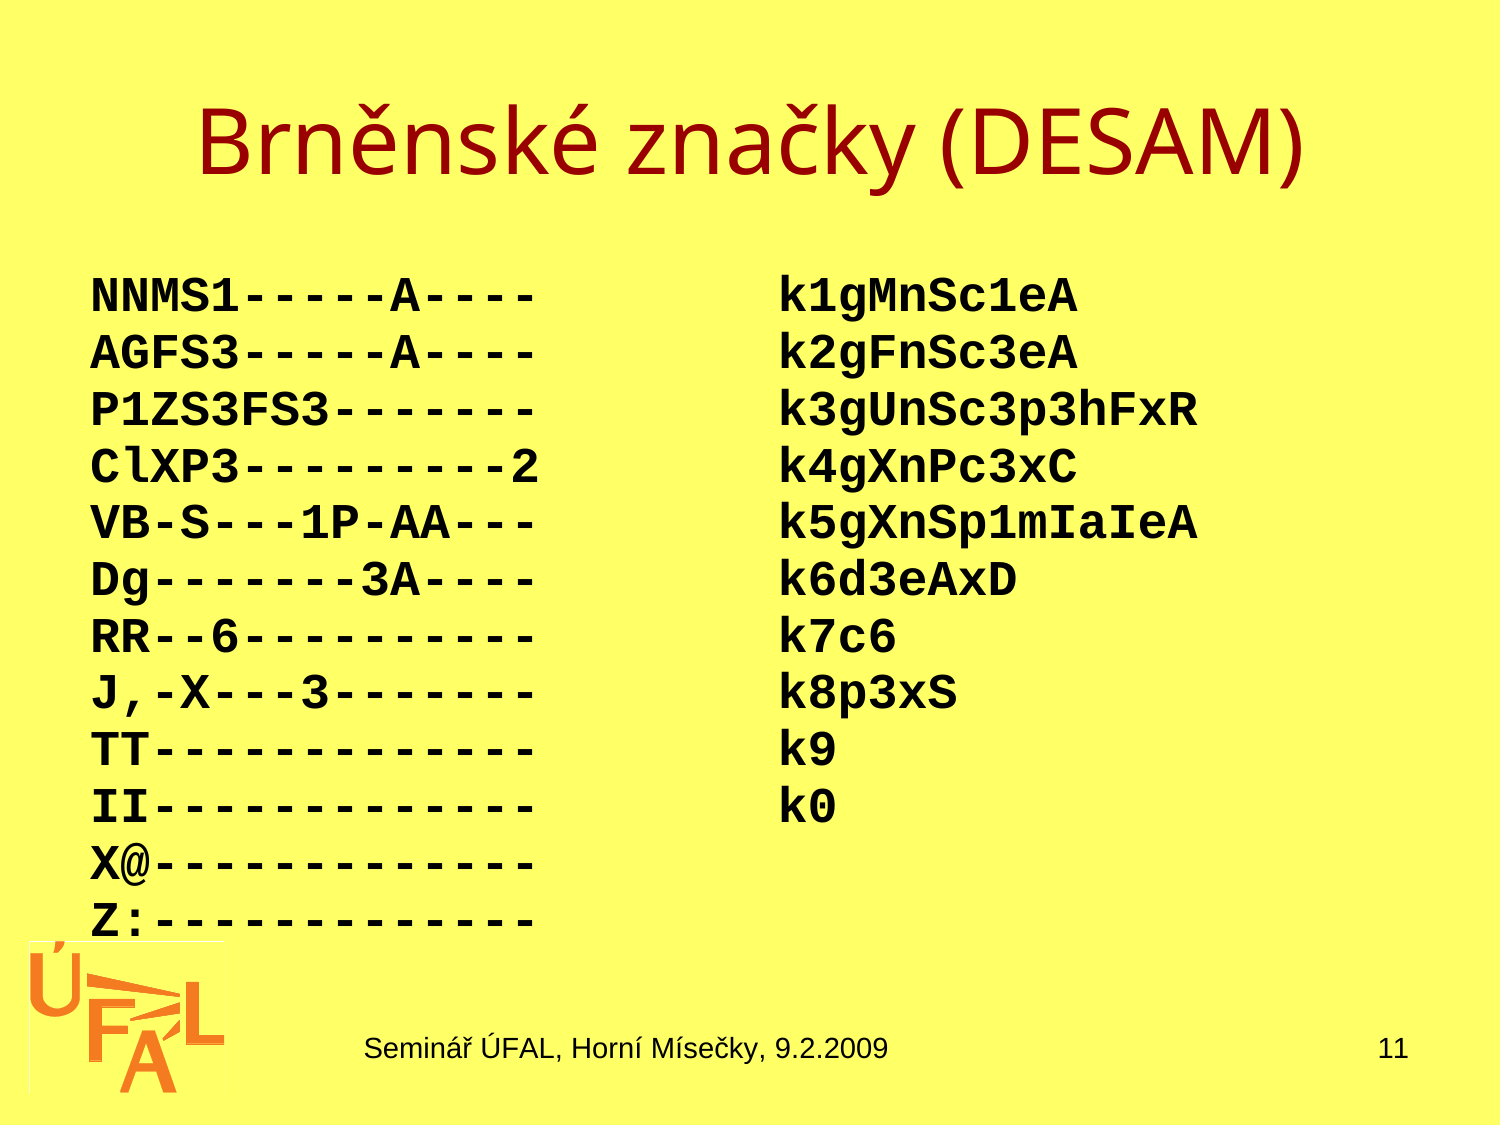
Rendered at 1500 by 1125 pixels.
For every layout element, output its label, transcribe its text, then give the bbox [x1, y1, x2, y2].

list NNMS1-----A---- AGFS3-----A---- P1ZS3FS3------- ClXP3---------2 VB-S---1P-AA--- Dg-------3A---- RR--6---------- J,-X---3------- TT------------- II------------- X@------------- Z:------------- [75, 262, 738, 1006]
list k1gMnSc1eA k2gFnSc3eA k3gUnSc3p3hFxR k4gXnPc3xC k5gXnSp1mIaIeA k6d3eAxD k7c6 k8p3xS k9 k0 [762, 262, 1426, 1006]
title Brněnské značky (DESAM) [75, 45, 1426, 233]
